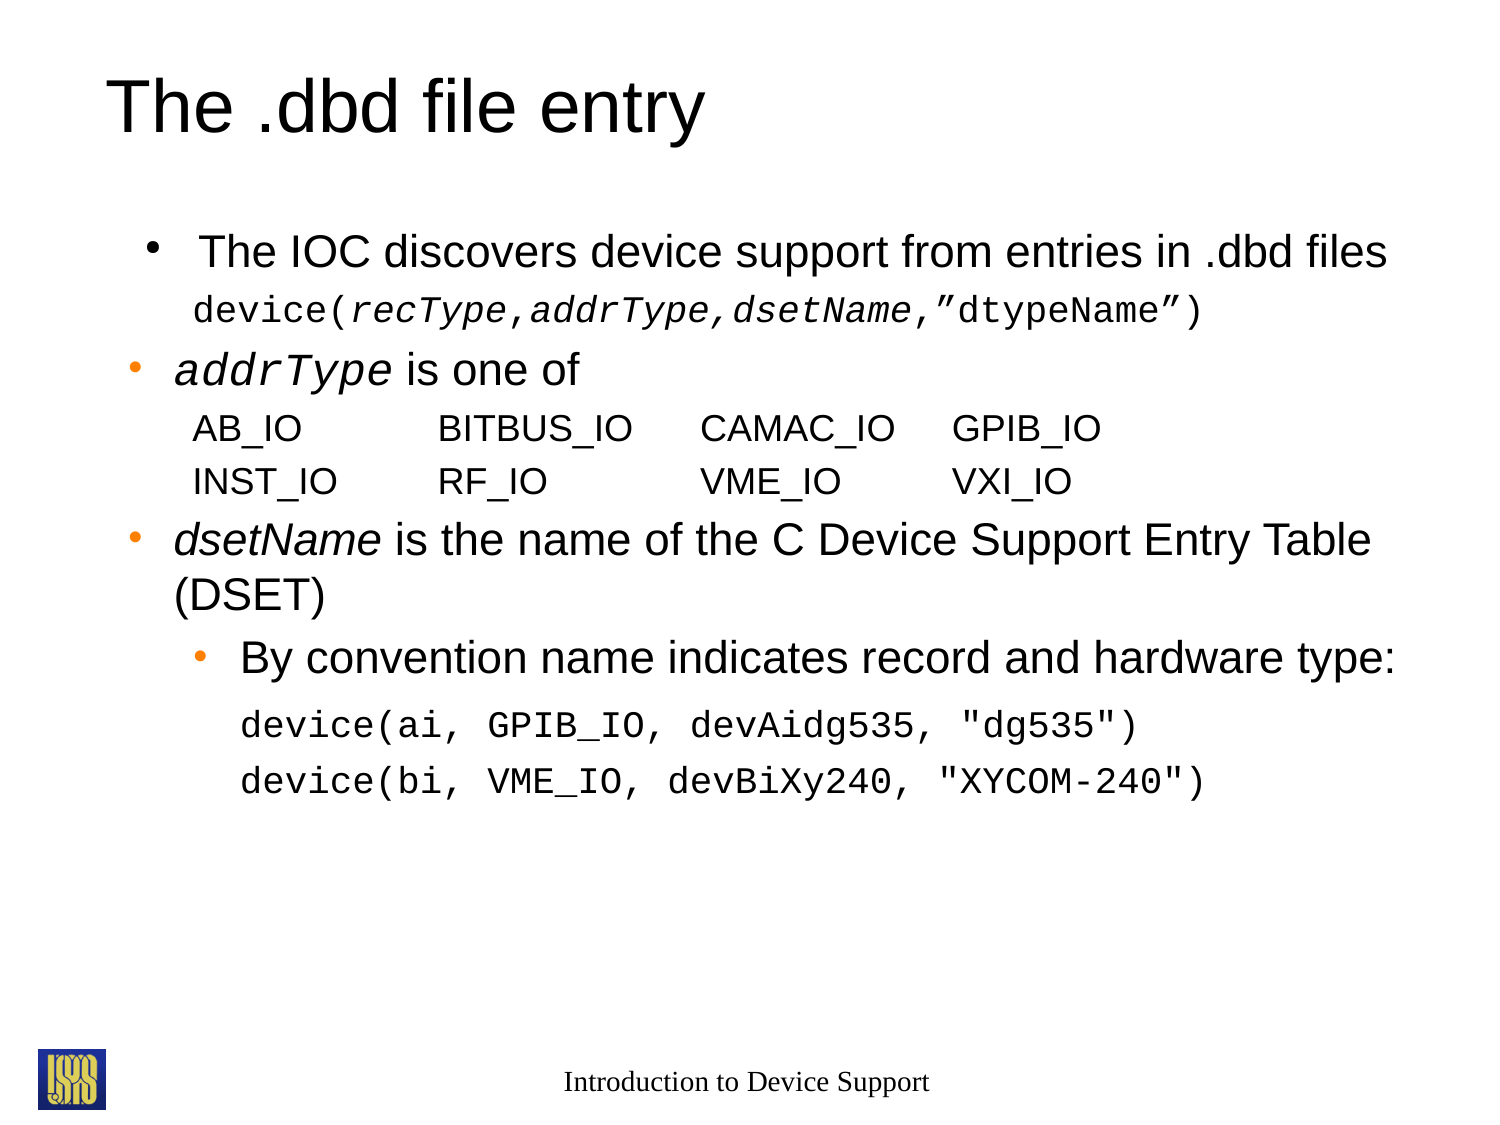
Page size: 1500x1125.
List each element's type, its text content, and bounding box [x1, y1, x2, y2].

picture [38, 1049, 106, 1110]
list The IOC discovers device support from entries in .dbd files device(recType,addrType,dsetName,”dtypeName”) addrType is one of AB_IO BITBUS_IO CAMAC_IO GPIB_IO INST_IO RF_IO VME_IO VXI_IO dsetName is the name of the C Device Support Entry Table (DSET) By convention name indicates record and hardware type: device(ai, GPIB_IO, devAidg535, "dg535") device(bi, VME_IO, devBiXy240, "XYCOM-240") [112, 213, 1457, 810]
title The .dbd file entry [55, 57, 1361, 156]
